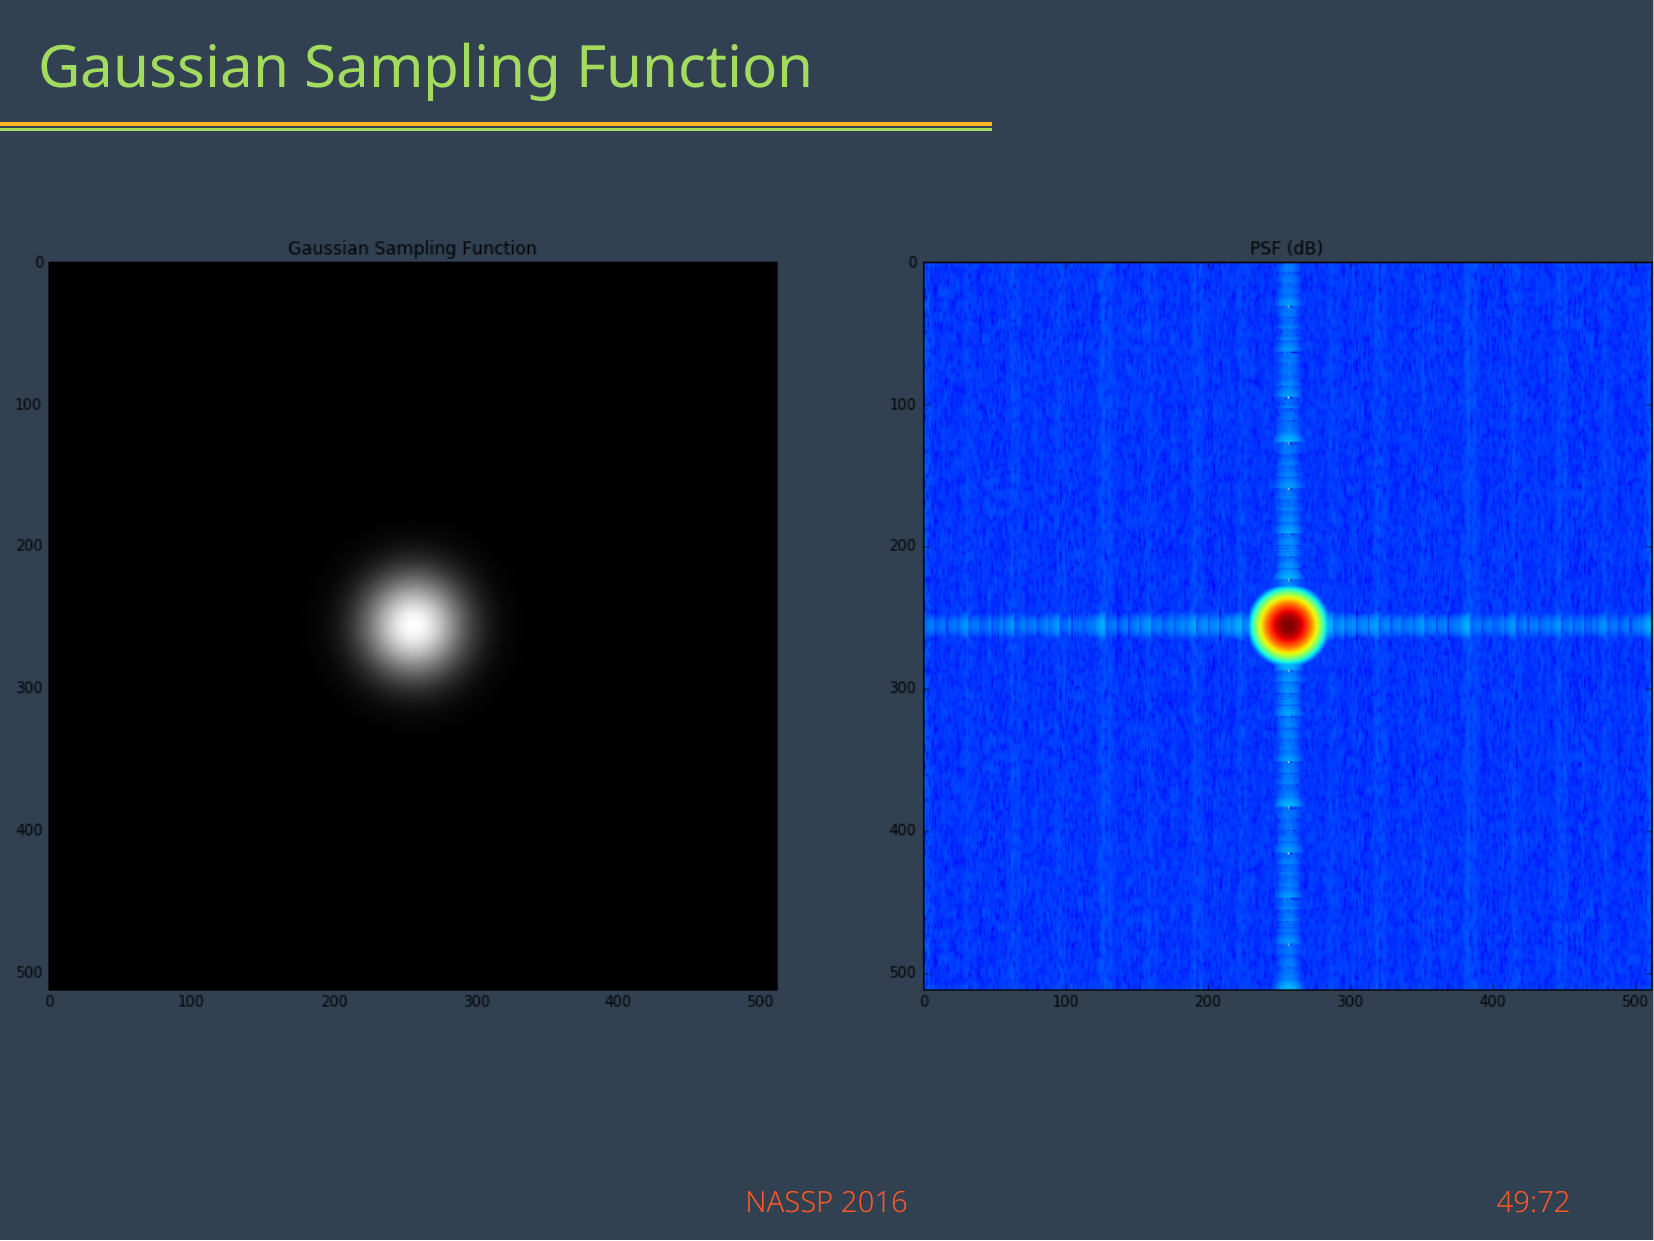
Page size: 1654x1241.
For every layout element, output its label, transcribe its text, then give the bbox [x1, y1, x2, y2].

picture [5, 230, 1654, 1020]
text_box Gaussian Sampling Function [23, 17, 1182, 103]
